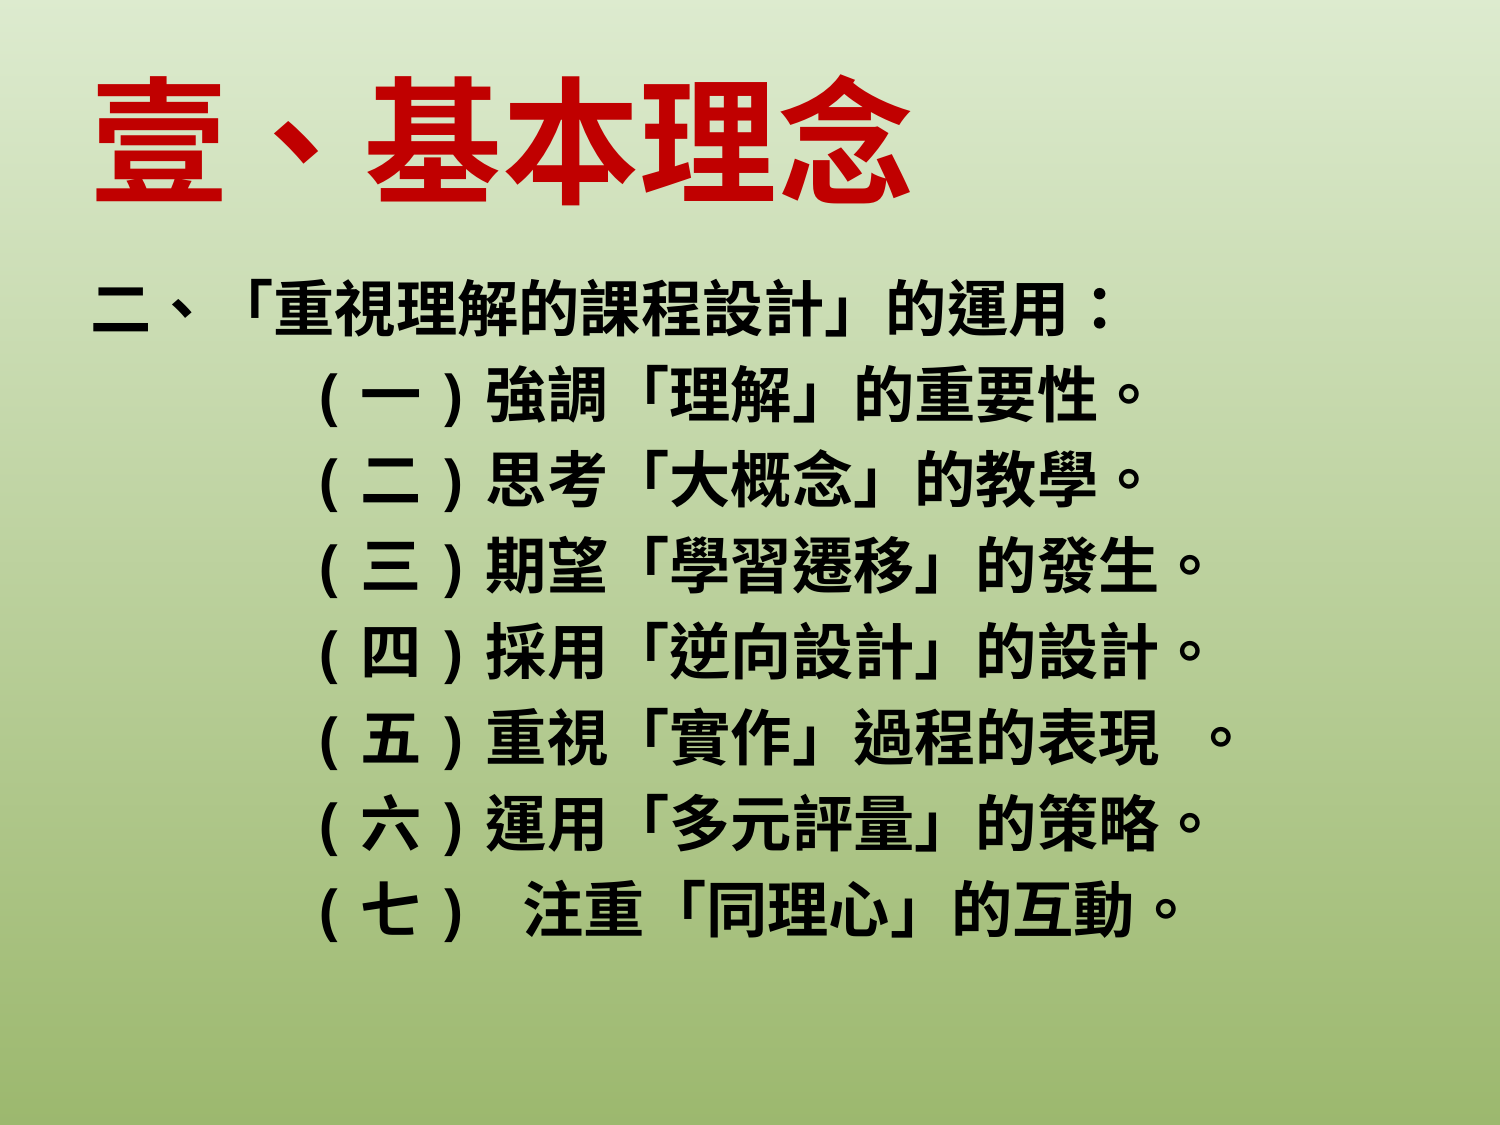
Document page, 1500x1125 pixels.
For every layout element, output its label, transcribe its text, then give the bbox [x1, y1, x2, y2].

title 壹、基本理念 [75, 45, 1425, 233]
list 二、「重視理解的課程設計」的運用： (一)強調「理解」的重要性。 (二)思考「大概念」的教學。 (三)期望「學習遷移」的發生。 (四)採用「逆向設計」的設計。 (五)重視「實作」過程的表現 。 (六)運用「多元評量」的策略。 (七) 注重「同理心」的互動。 [75, 262, 1425, 1005]
